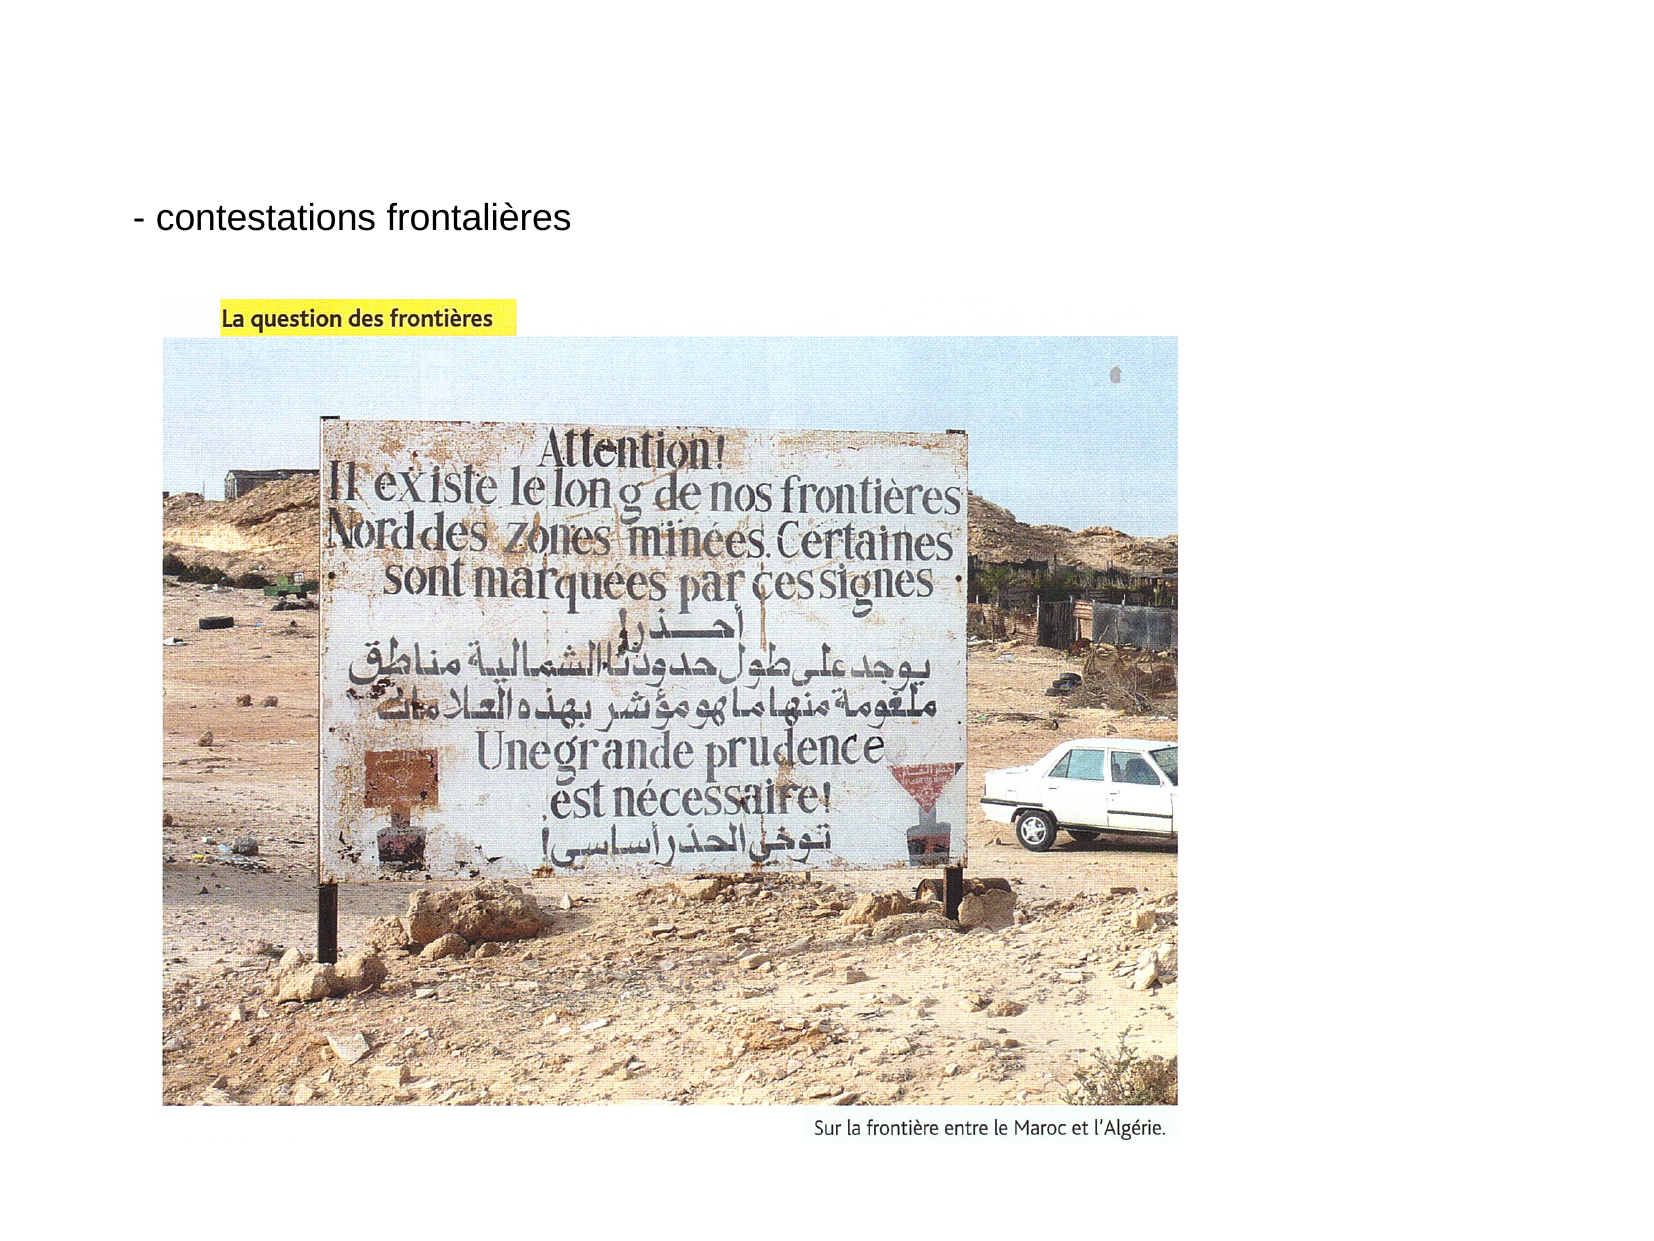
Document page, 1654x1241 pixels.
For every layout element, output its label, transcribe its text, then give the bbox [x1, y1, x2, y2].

picture [153, 295, 1182, 1143]
text_box - contestations frontalières [118, 189, 598, 246]
